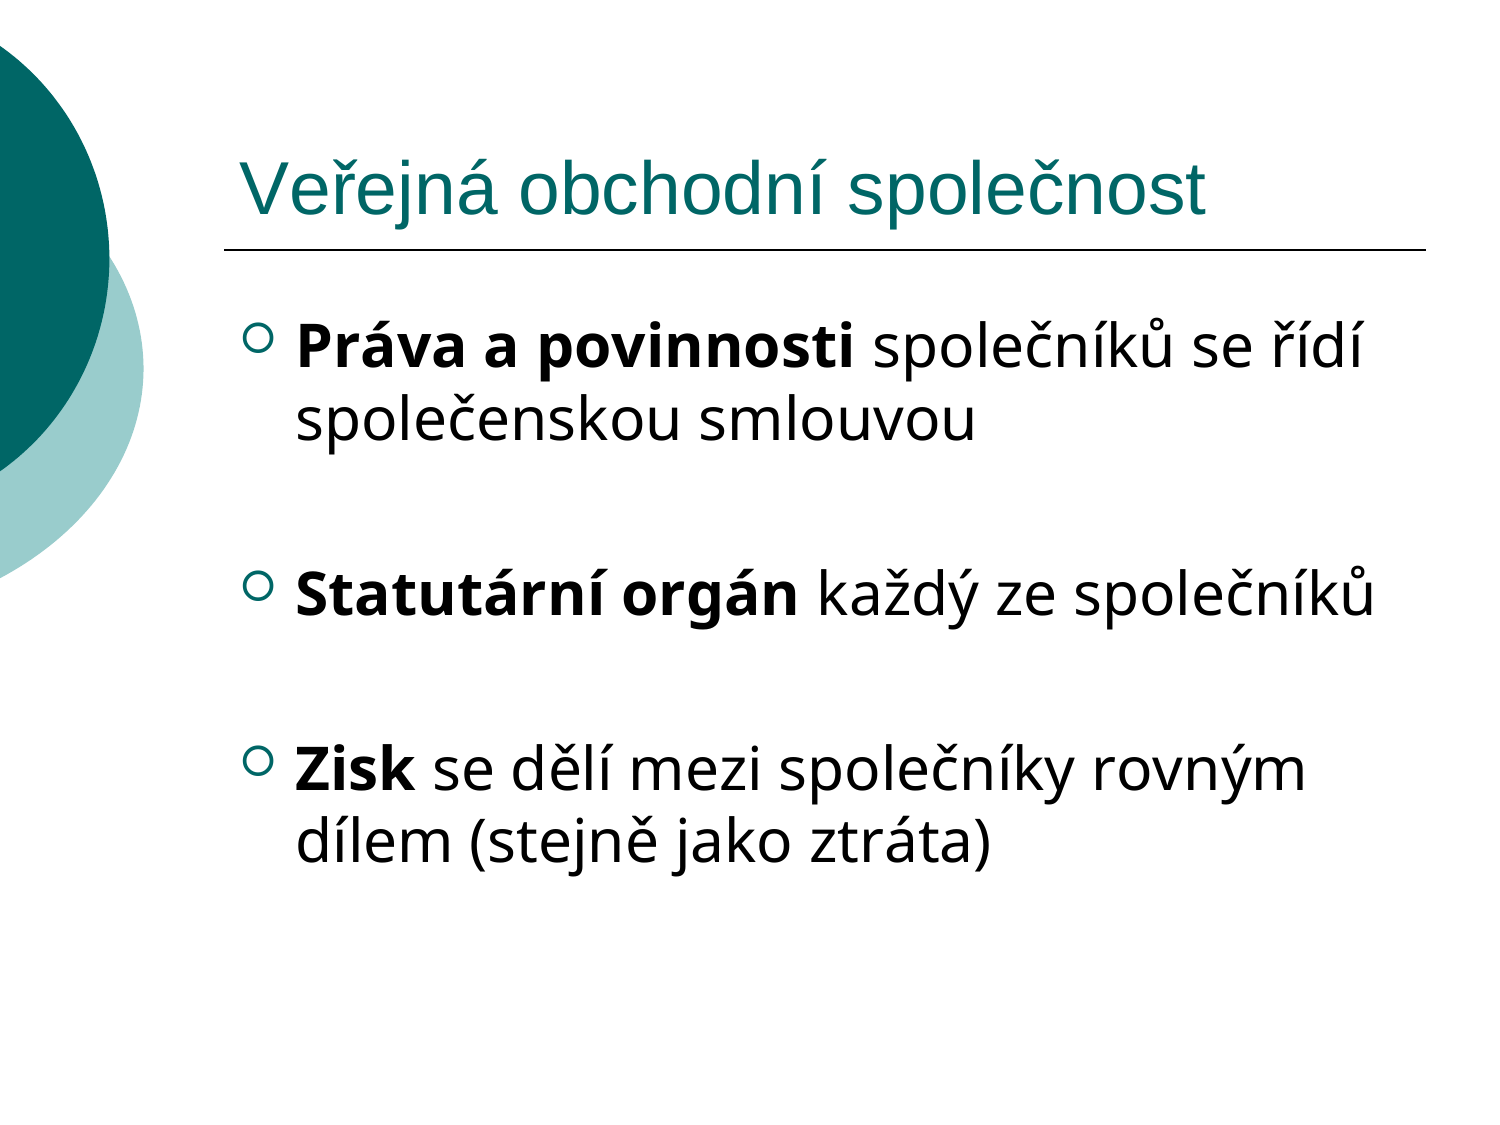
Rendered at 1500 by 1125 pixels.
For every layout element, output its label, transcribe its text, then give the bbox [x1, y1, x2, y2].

list Práva a povinnosti společníků se řídí společenskou smlouvou Statutární orgán každý ze společníků Zisk se dělí mezi společníky rovným dílem (stejně jako ztráta) [224, 299, 1425, 1043]
title Veřejná obchodní společnost [224, 49, 1425, 237]
